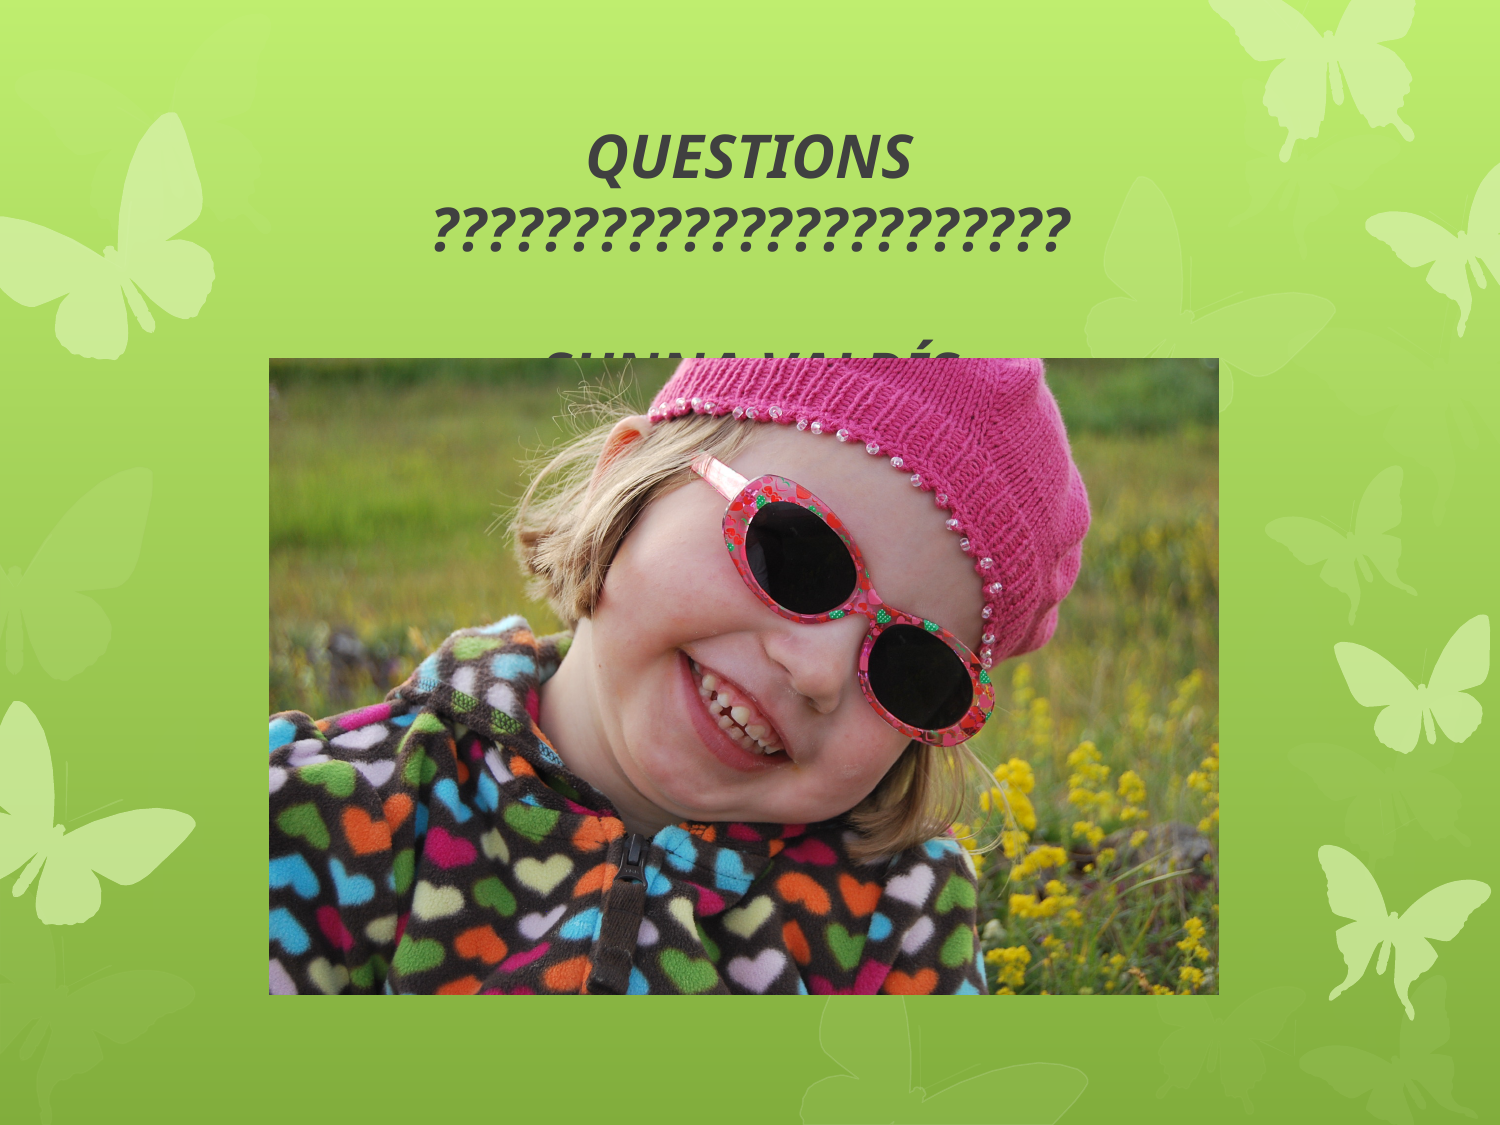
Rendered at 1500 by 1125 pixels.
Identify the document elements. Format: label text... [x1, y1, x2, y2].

title QUESTIONS ??????????????????????? SUNNA VALDÍS [165, 110, 1335, 317]
picture [269, 358, 1219, 995]
